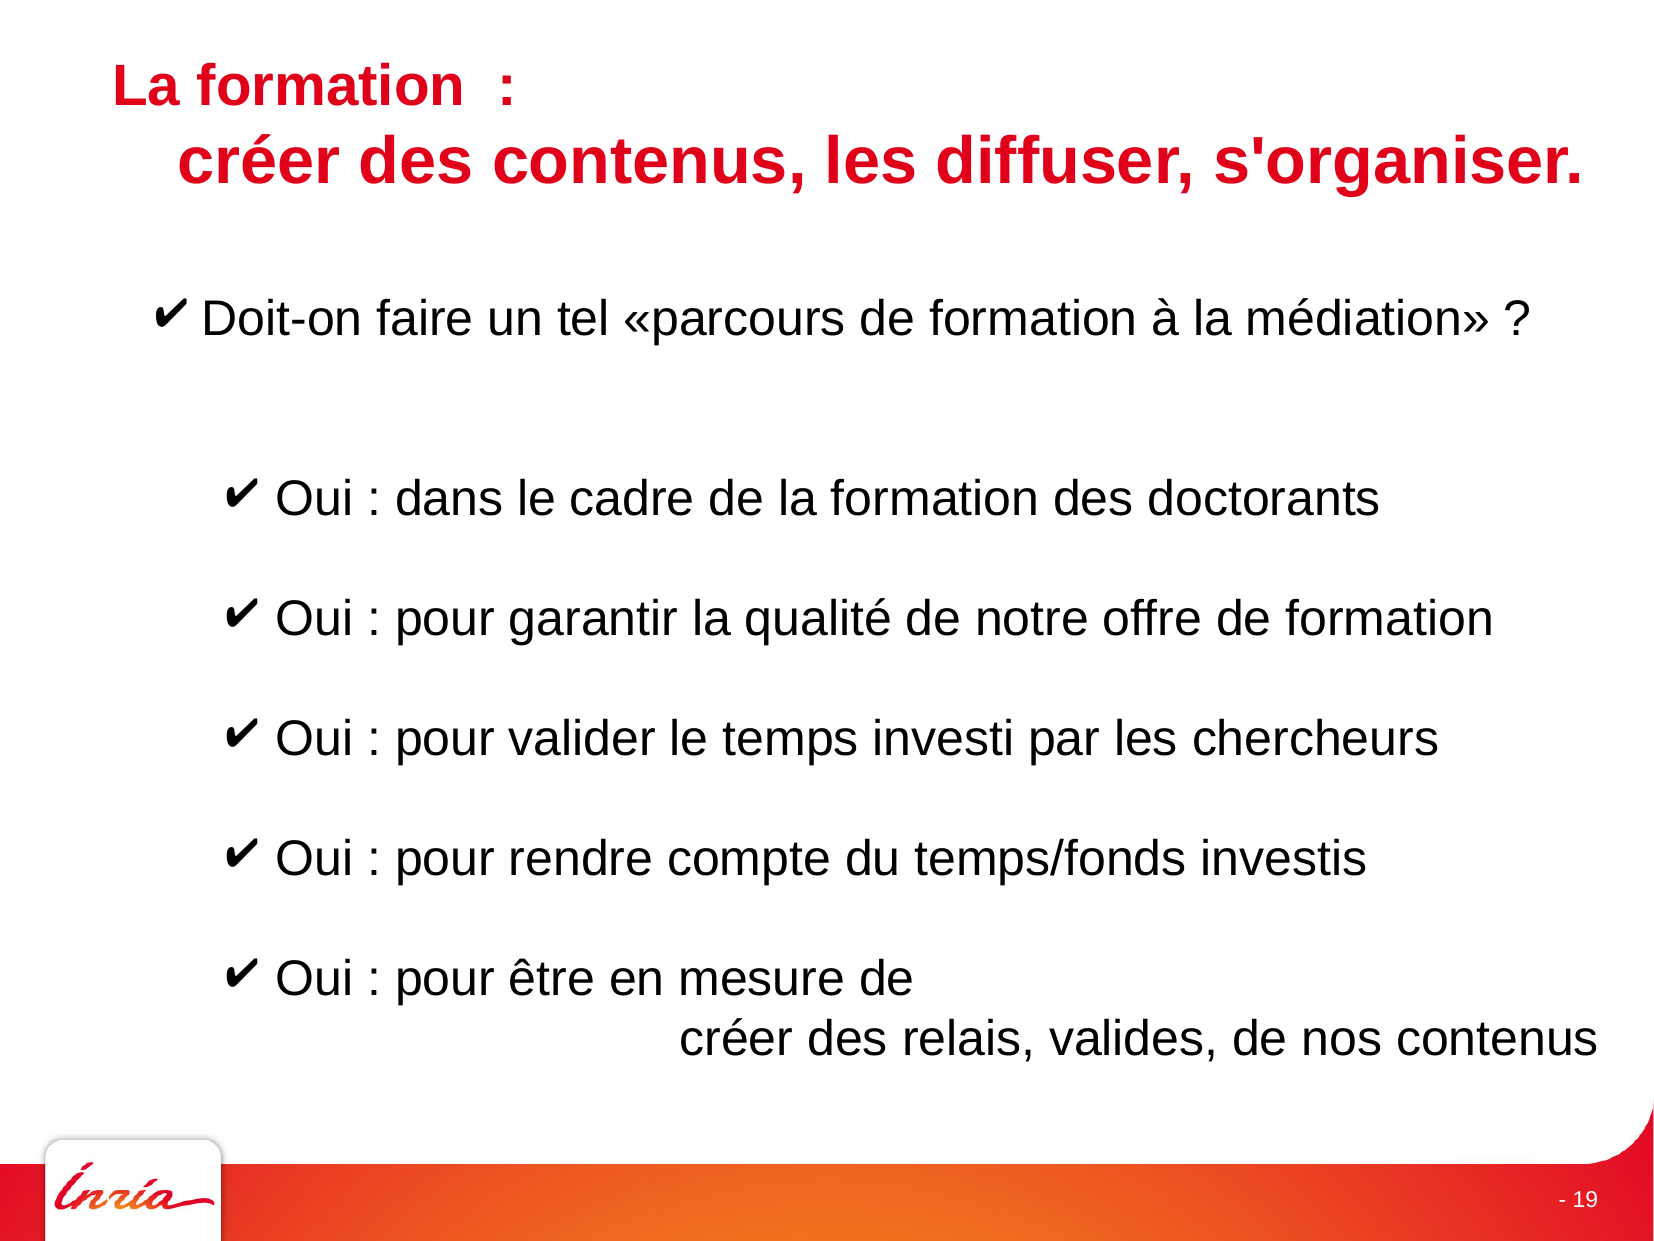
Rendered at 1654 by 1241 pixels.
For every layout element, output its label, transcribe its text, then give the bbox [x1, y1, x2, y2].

text_box Doit-on faire un tel «parcours de formation à la médiation» ? Oui : dans le cadre de la formation des doctorants Oui : pour garantir la qualité de notre offre de formation Oui : pour valider le temps investi par les chercheurs Oui : pour rendre compte du temps/fonds investis Oui : pour être en mesure de créer des relais, valides, de nos contenus [155, 225, 1613, 1088]
picture [0, 0, 1654, 1241]
title La formation : créer des contenus, les diffuser, s'organiser. [112, 18, 1613, 226]
slide_number - <number> [1558, 1173, 1654, 1223]
